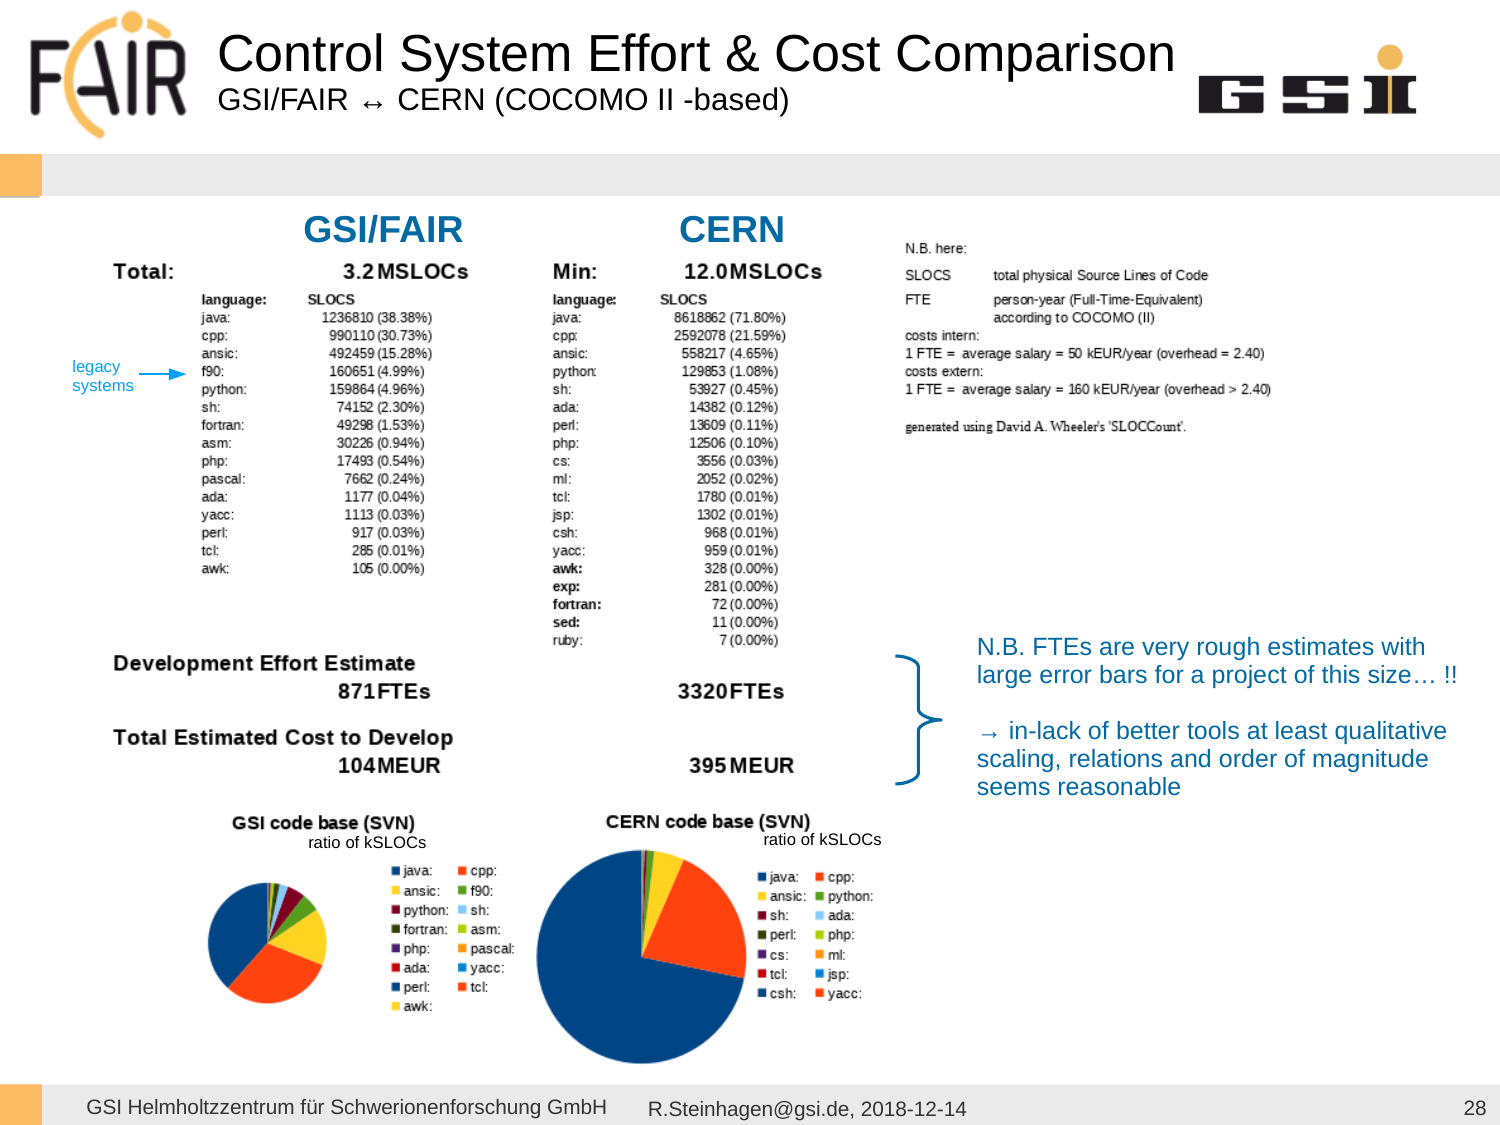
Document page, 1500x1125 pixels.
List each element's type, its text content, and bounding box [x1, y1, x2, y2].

title Control System Effort & Cost Comparison GSI/FAIR ↔ CERN (COCOMO II -based) [217, 5, 1193, 136]
text_box N.B. FTEs are very rough estimates with large error bars for a project of this size… !! → in-lack of better tools at least qualitative scaling, relations and order of magnitude seems reasonable [962, 625, 1495, 808]
text_box legacy systems [57, 349, 150, 403]
text_box ratio of kSLOCs [748, 823, 922, 857]
picture [1197, 42, 1419, 117]
text_box CERN [604, 201, 860, 259]
picture [30, 9, 187, 141]
text_box ratio of kSLOCs [293, 825, 466, 860]
picture [107, 241, 1288, 1079]
text_box GSI/FAIR [256, 201, 512, 259]
